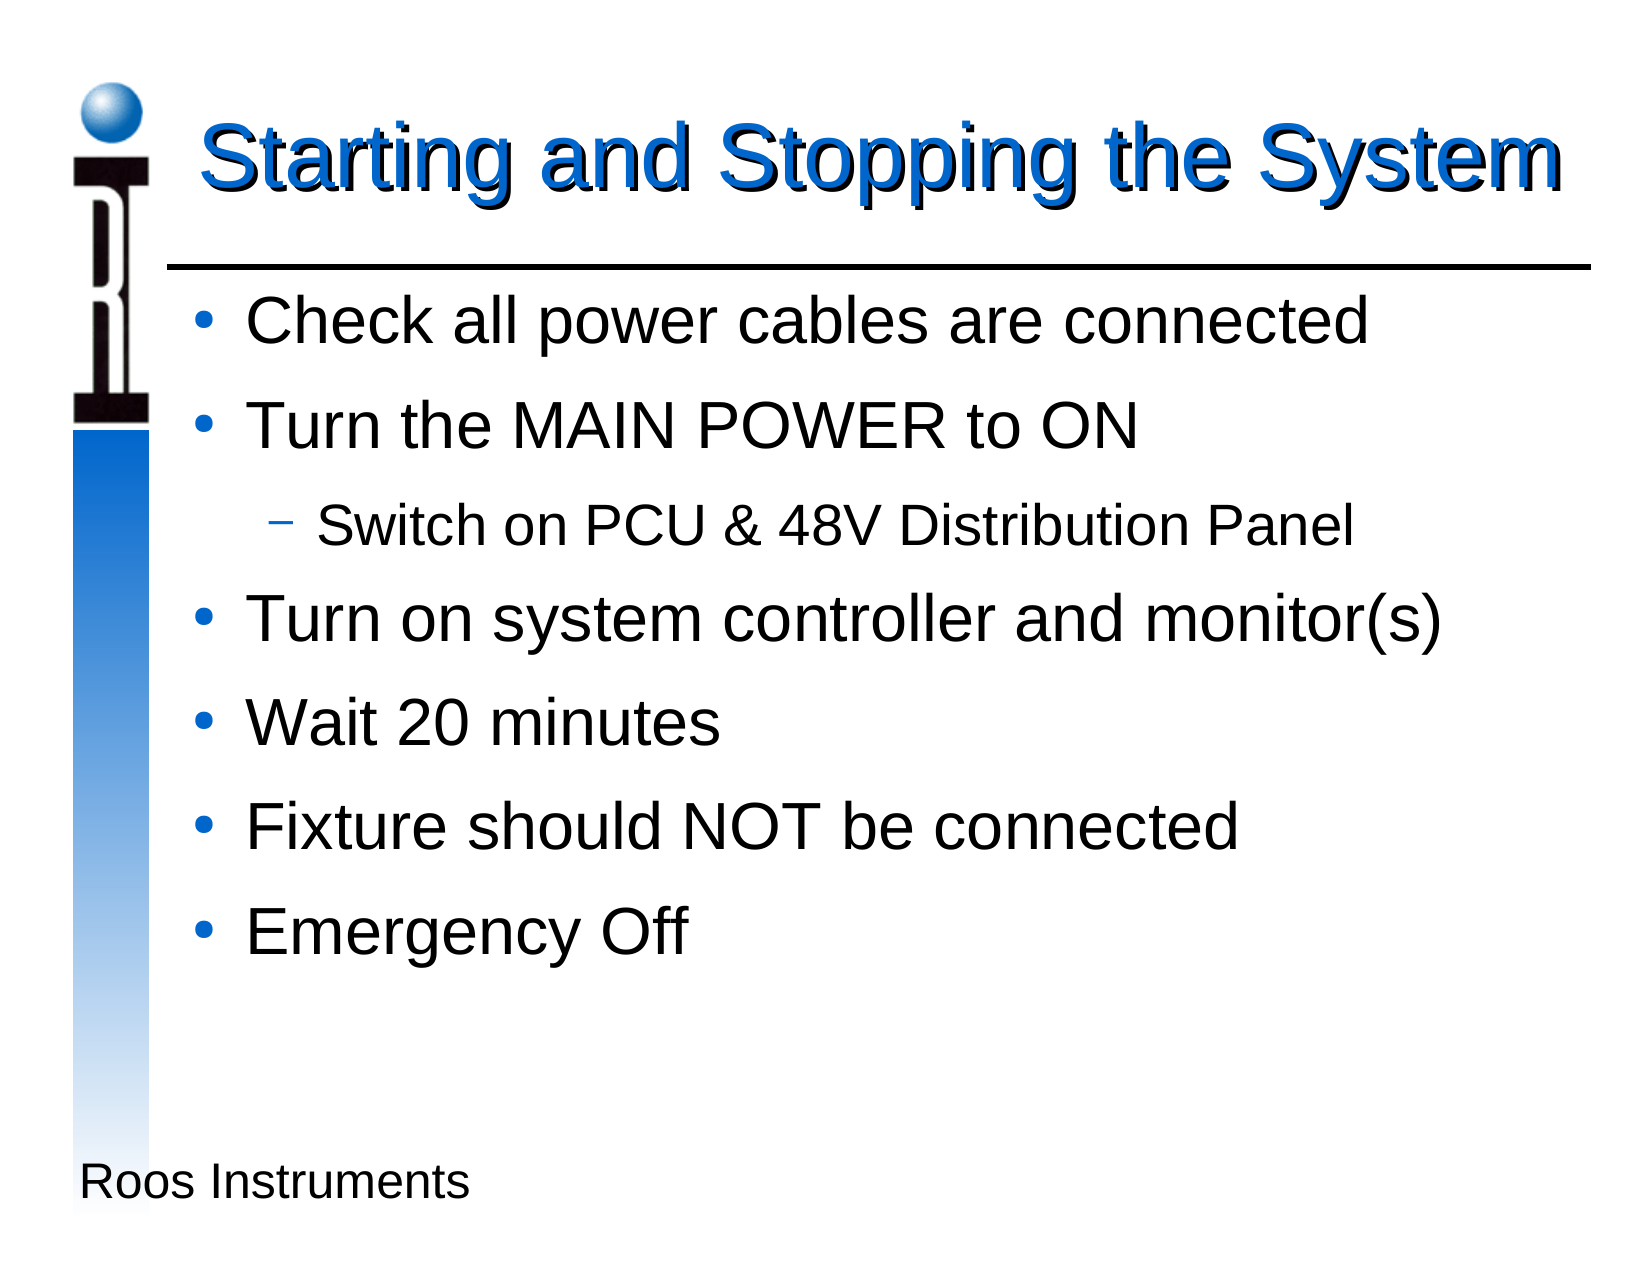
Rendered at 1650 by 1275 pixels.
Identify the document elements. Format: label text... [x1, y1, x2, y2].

title Starting and Stopping the System [171, 66, 1591, 245]
picture [69, 78, 154, 430]
list Check all power cables are connected Turn the MAIN POWER to ON Switch on PCU & 48V Distribution Panel Turn on system controller and monitor(s) Wait 20 minutes Fixture should NOT be connected Emergency Off [174, 283, 1591, 1094]
